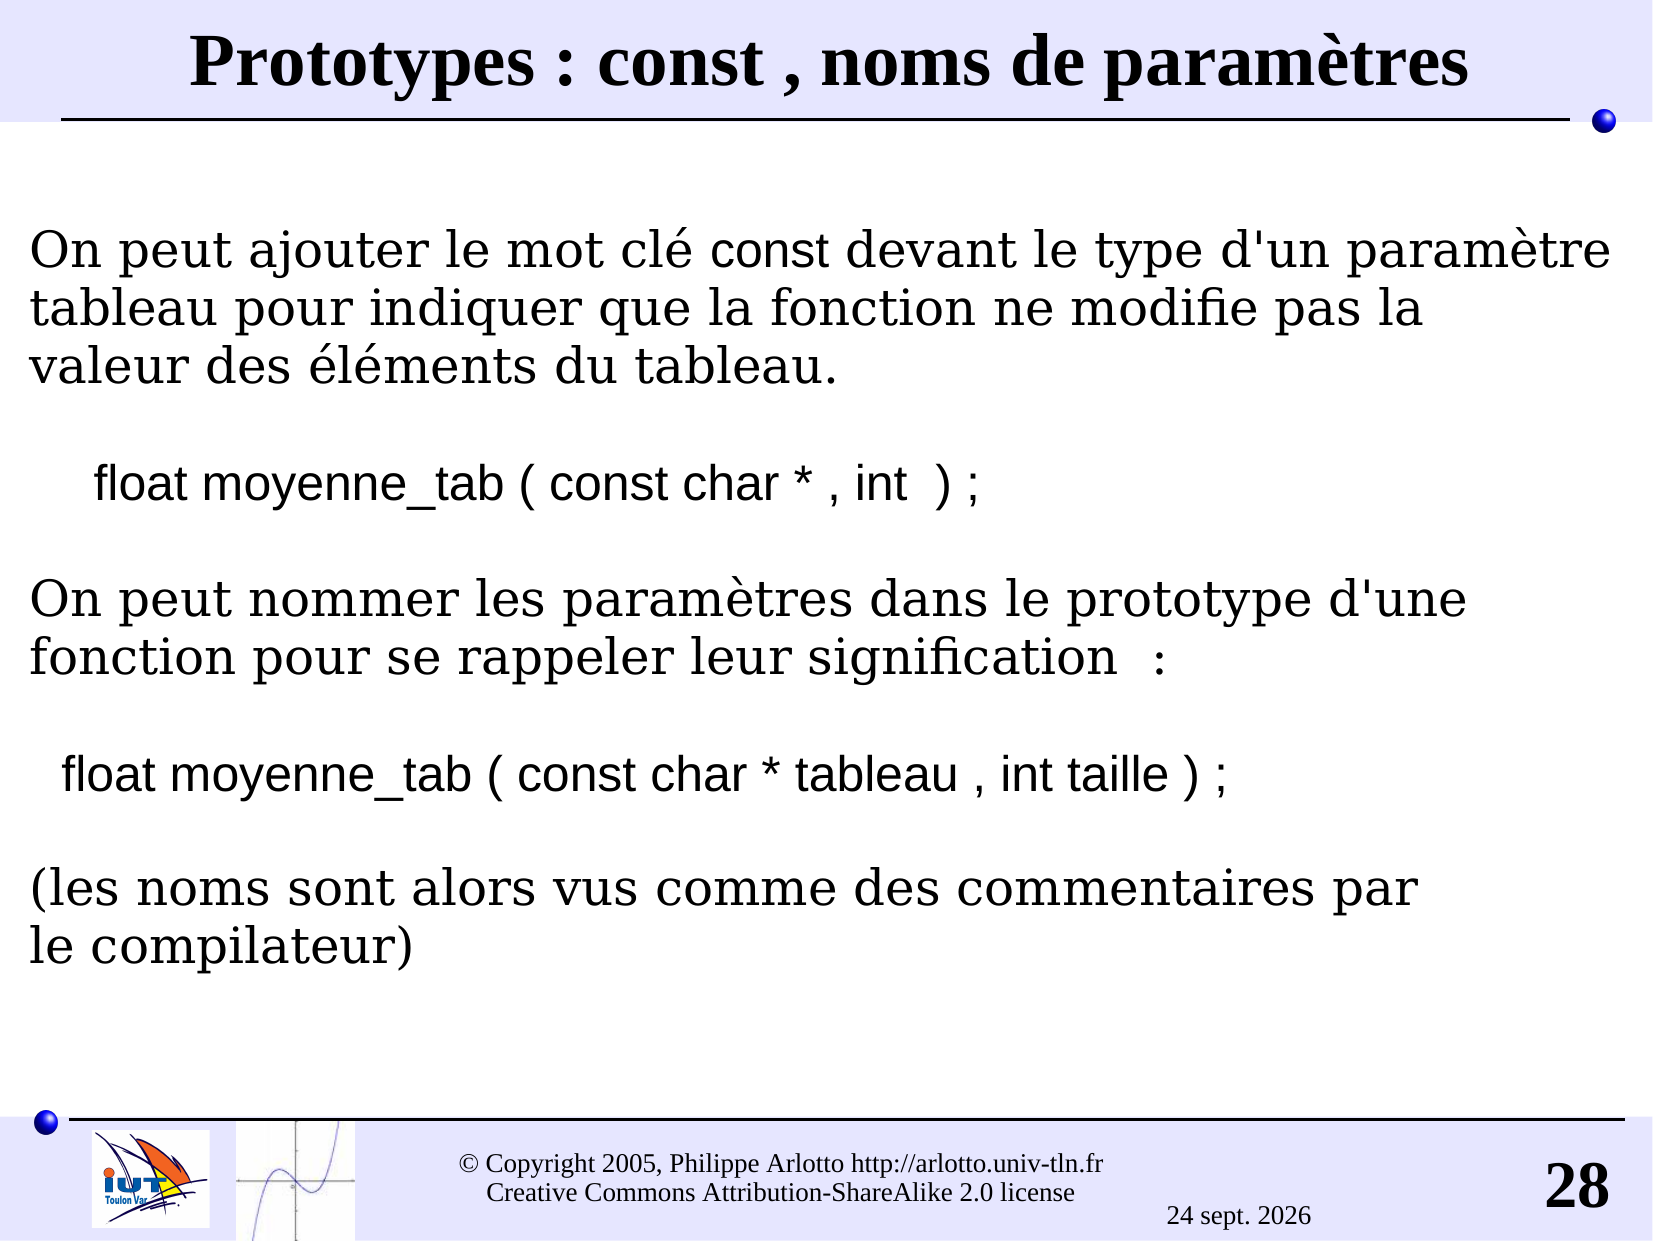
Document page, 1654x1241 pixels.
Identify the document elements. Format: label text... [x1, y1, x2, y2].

title Prototypes : const , noms de paramètres [95, 14, 1585, 107]
text_box On peut ajouter le mot clé const devant le type d'un paramètre tableau pour indiquer que la fonction ne modifie pas la valeur des éléments du tableau. float moyenne_tab ( const char * , int ) ; On peut nommer les paramètres dans le prototype d'une fonction pour se rappeler leur signification : float moyenne_tab ( const char * tableau , int taille ) ; (les noms sont alors vus comme des commentaires par le compilateur) [29, 220, 1613, 1034]
picture [236, 1121, 355, 1241]
